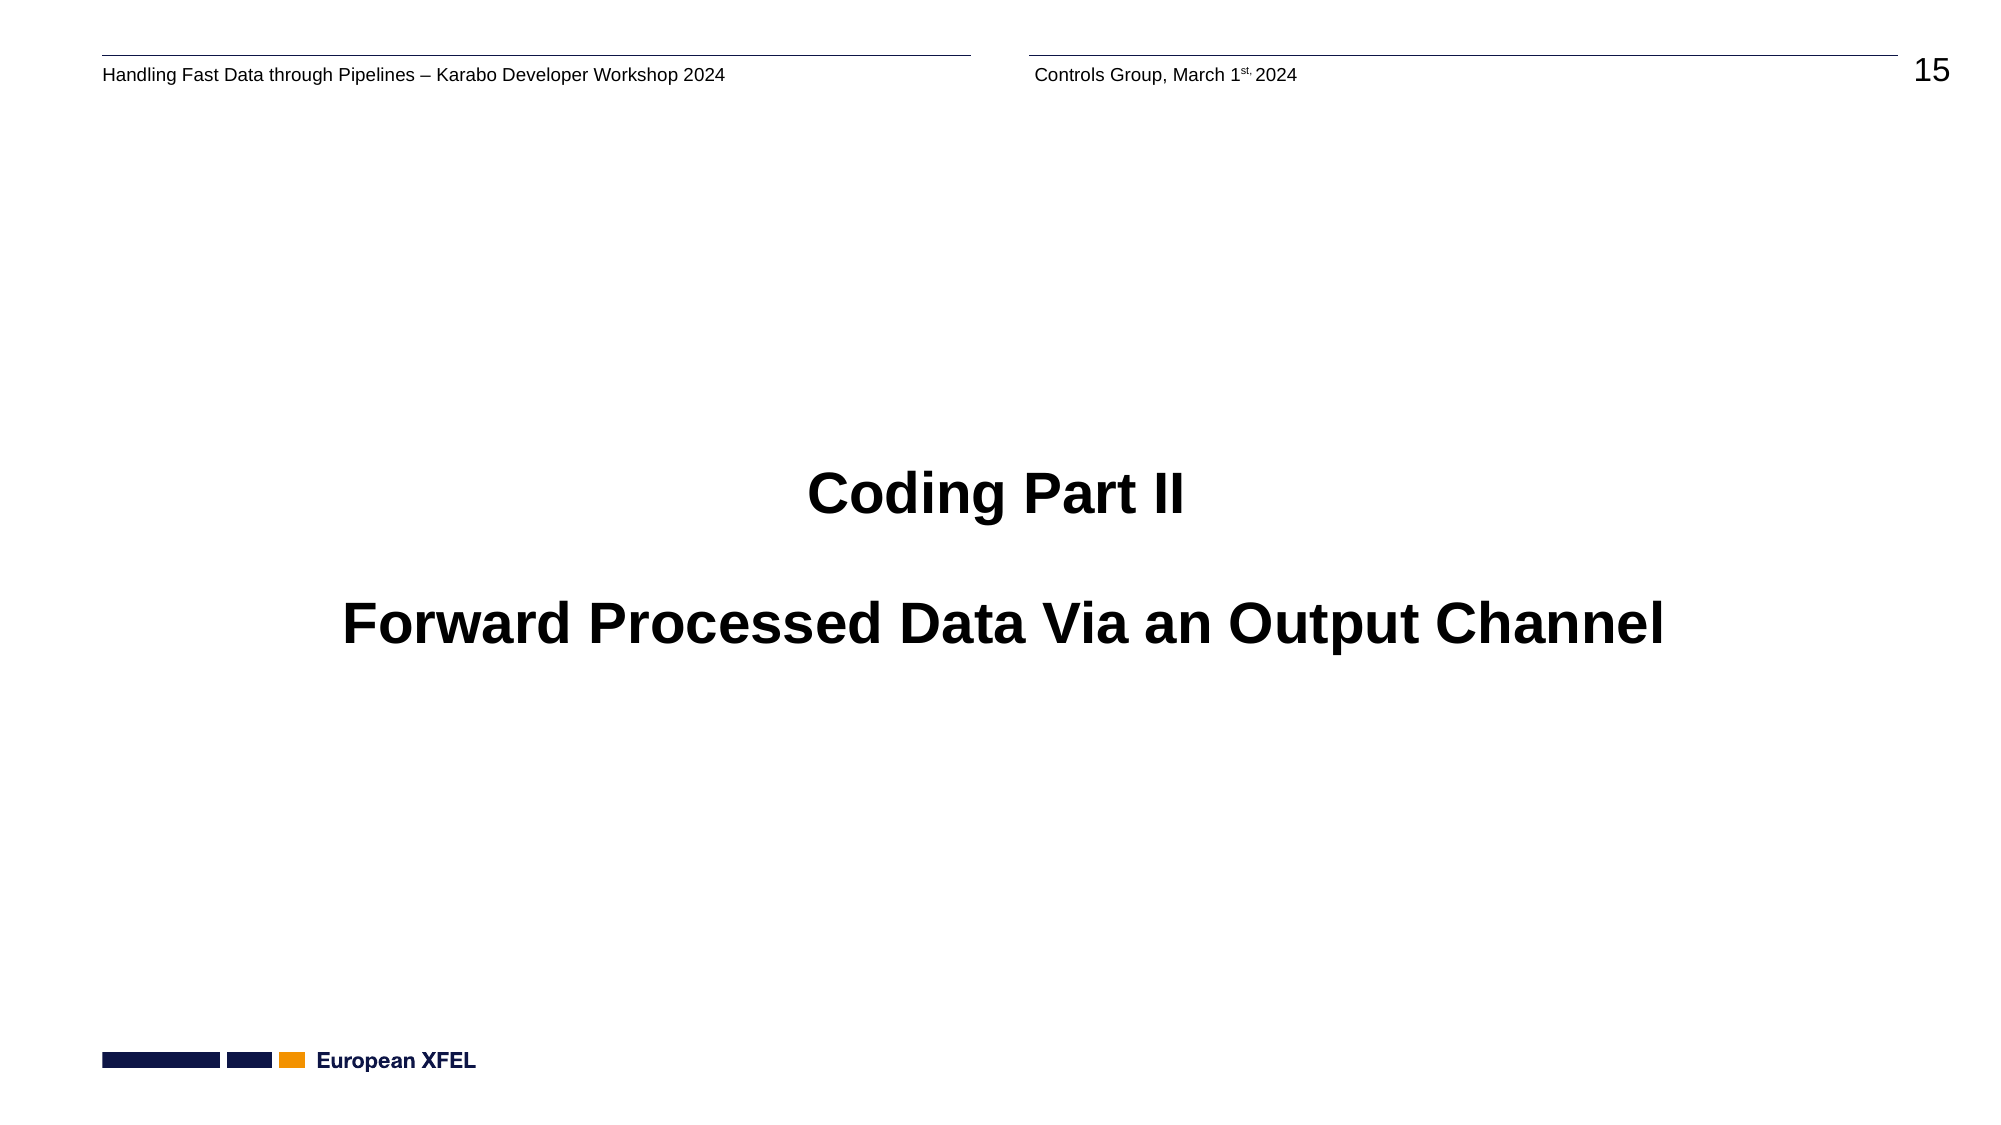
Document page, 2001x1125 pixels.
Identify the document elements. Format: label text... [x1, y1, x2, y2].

title Coding Part II Forward Processed Data Via an Output Channel [104, 461, 1906, 657]
